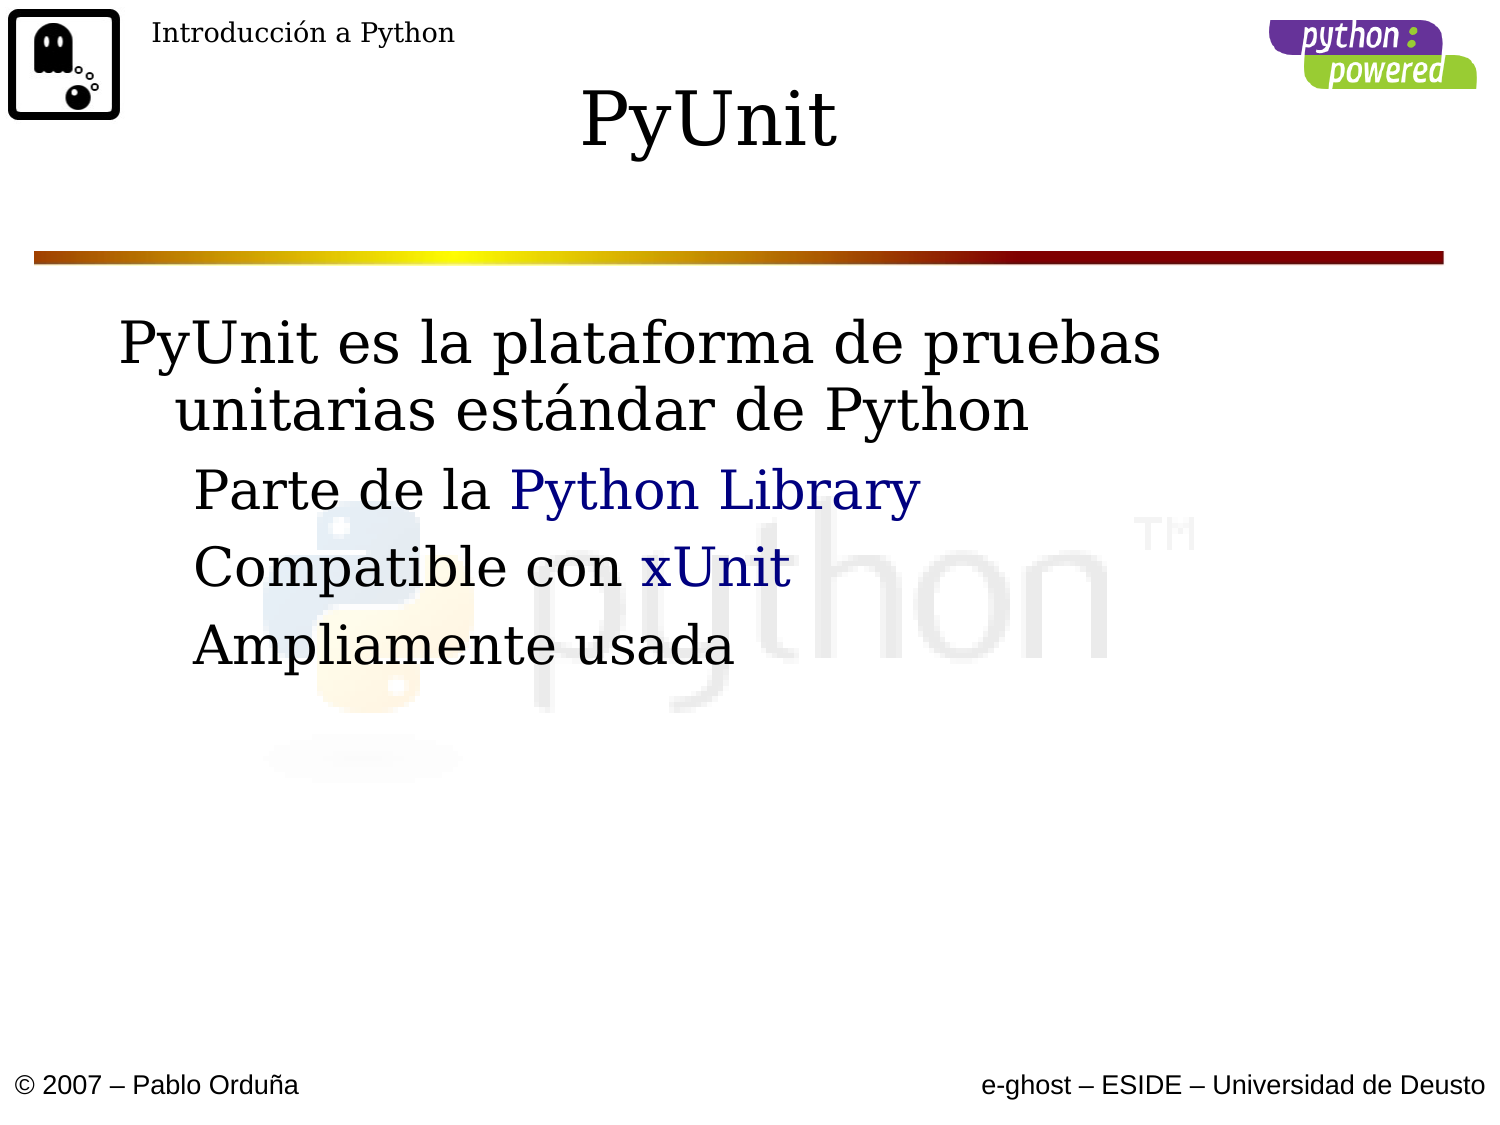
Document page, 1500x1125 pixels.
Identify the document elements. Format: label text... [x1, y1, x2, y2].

list PyUnit es la plataforma de pruebas unitarias estándar de Python Parte de la Python Library Compatible con xUnit Ampliamente usada [118, 309, 1394, 990]
picture [1269, 20, 1477, 89]
title PyUnit [118, 66, 1300, 174]
picture [5, 7, 125, 124]
picture [34, 251, 1447, 266]
